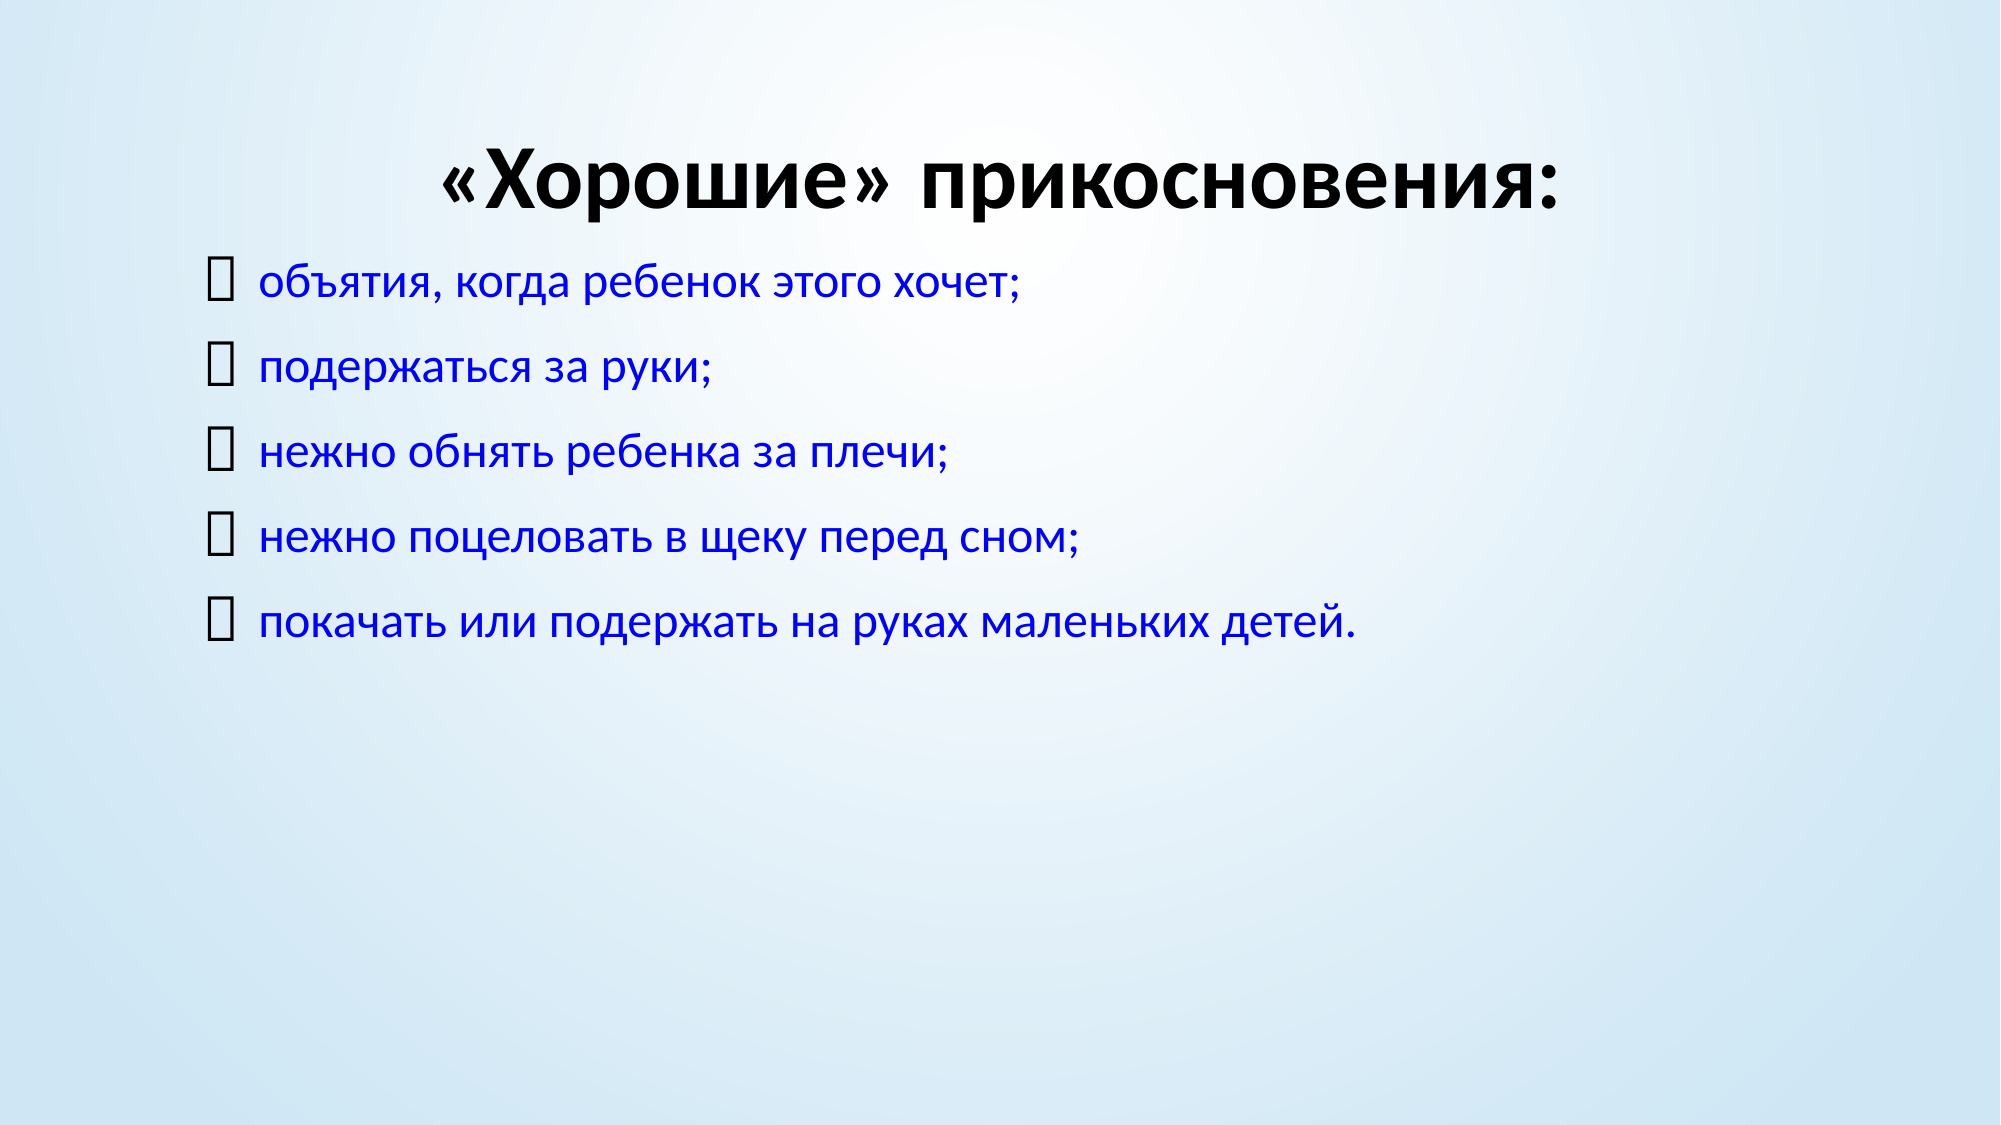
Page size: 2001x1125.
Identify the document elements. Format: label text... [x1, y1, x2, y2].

list объятия, когда ребенок этого хочет; подержаться за руки; нежно обнять ребенка за плечи; нежно поцеловать в щеку перед сном; покачать или подержать на руках маленьких детей. [187, 235, 1813, 1019]
picture [0, 0, 2000, 1125]
title «Хорошие» прикосновения: [187, 101, 1813, 235]
